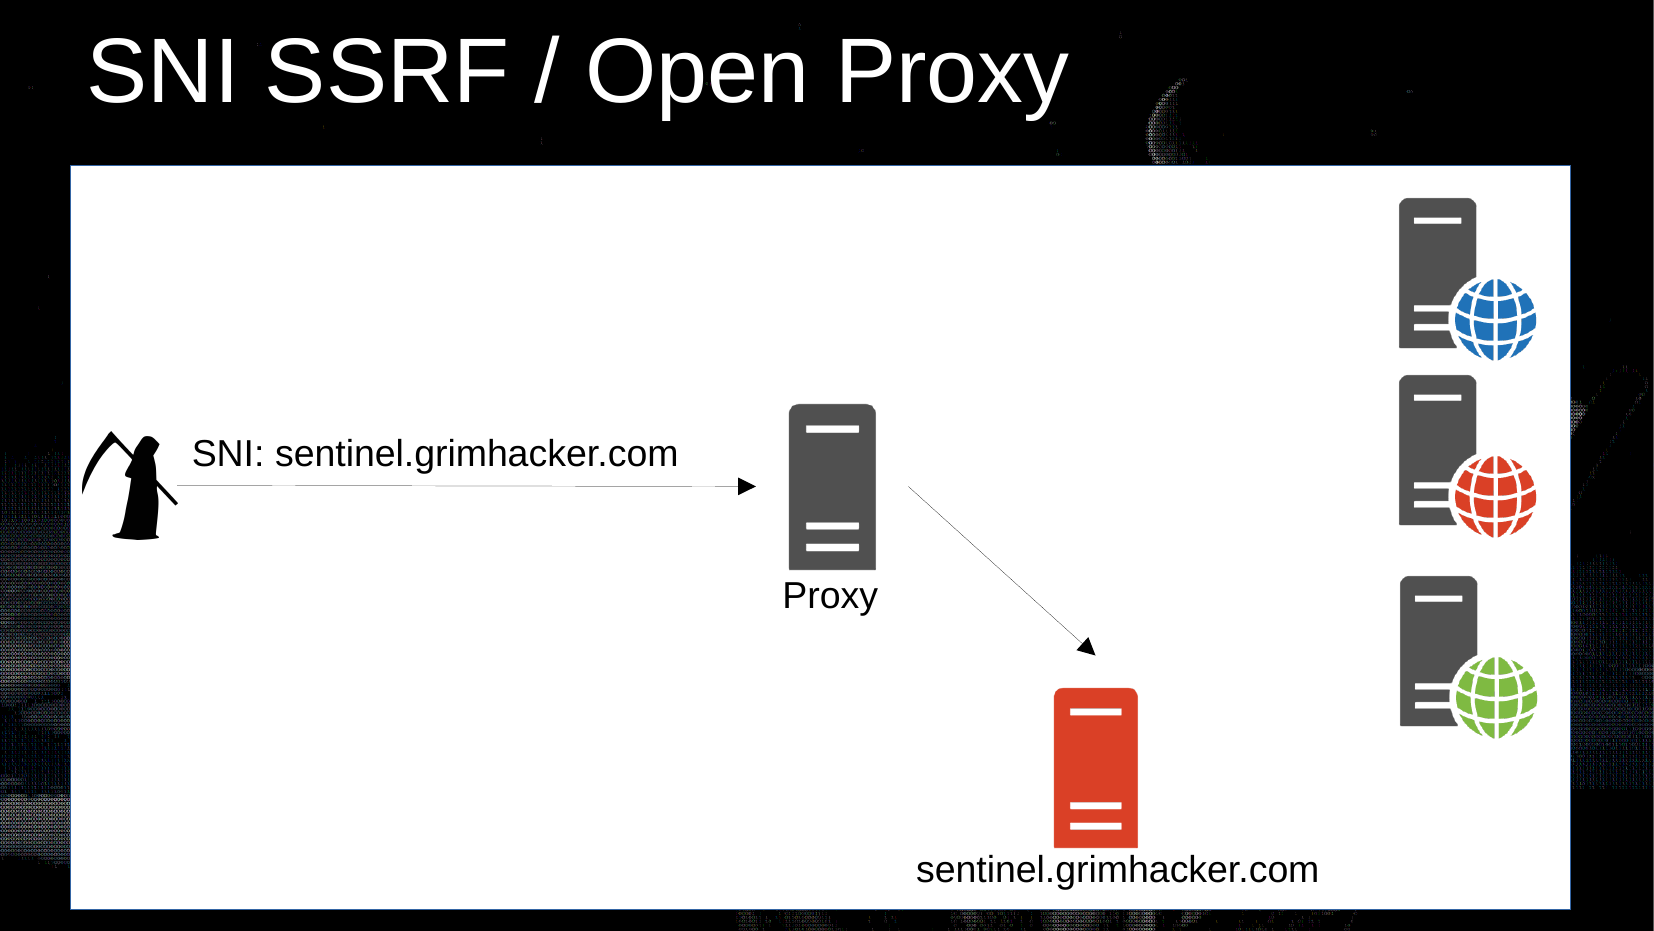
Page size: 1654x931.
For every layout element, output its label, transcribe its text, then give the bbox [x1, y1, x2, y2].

text_box SNI: sentinel.grimhacker.com [177, 425, 745, 566]
title SNI SSRF / Open Proxy [11, 10, 1146, 131]
text_box [70, 165, 1571, 910]
picture [0, 0, 1654, 931]
text_box sentinel.grimhacker.com [901, 840, 1335, 898]
text_box Proxy [767, 566, 898, 624]
